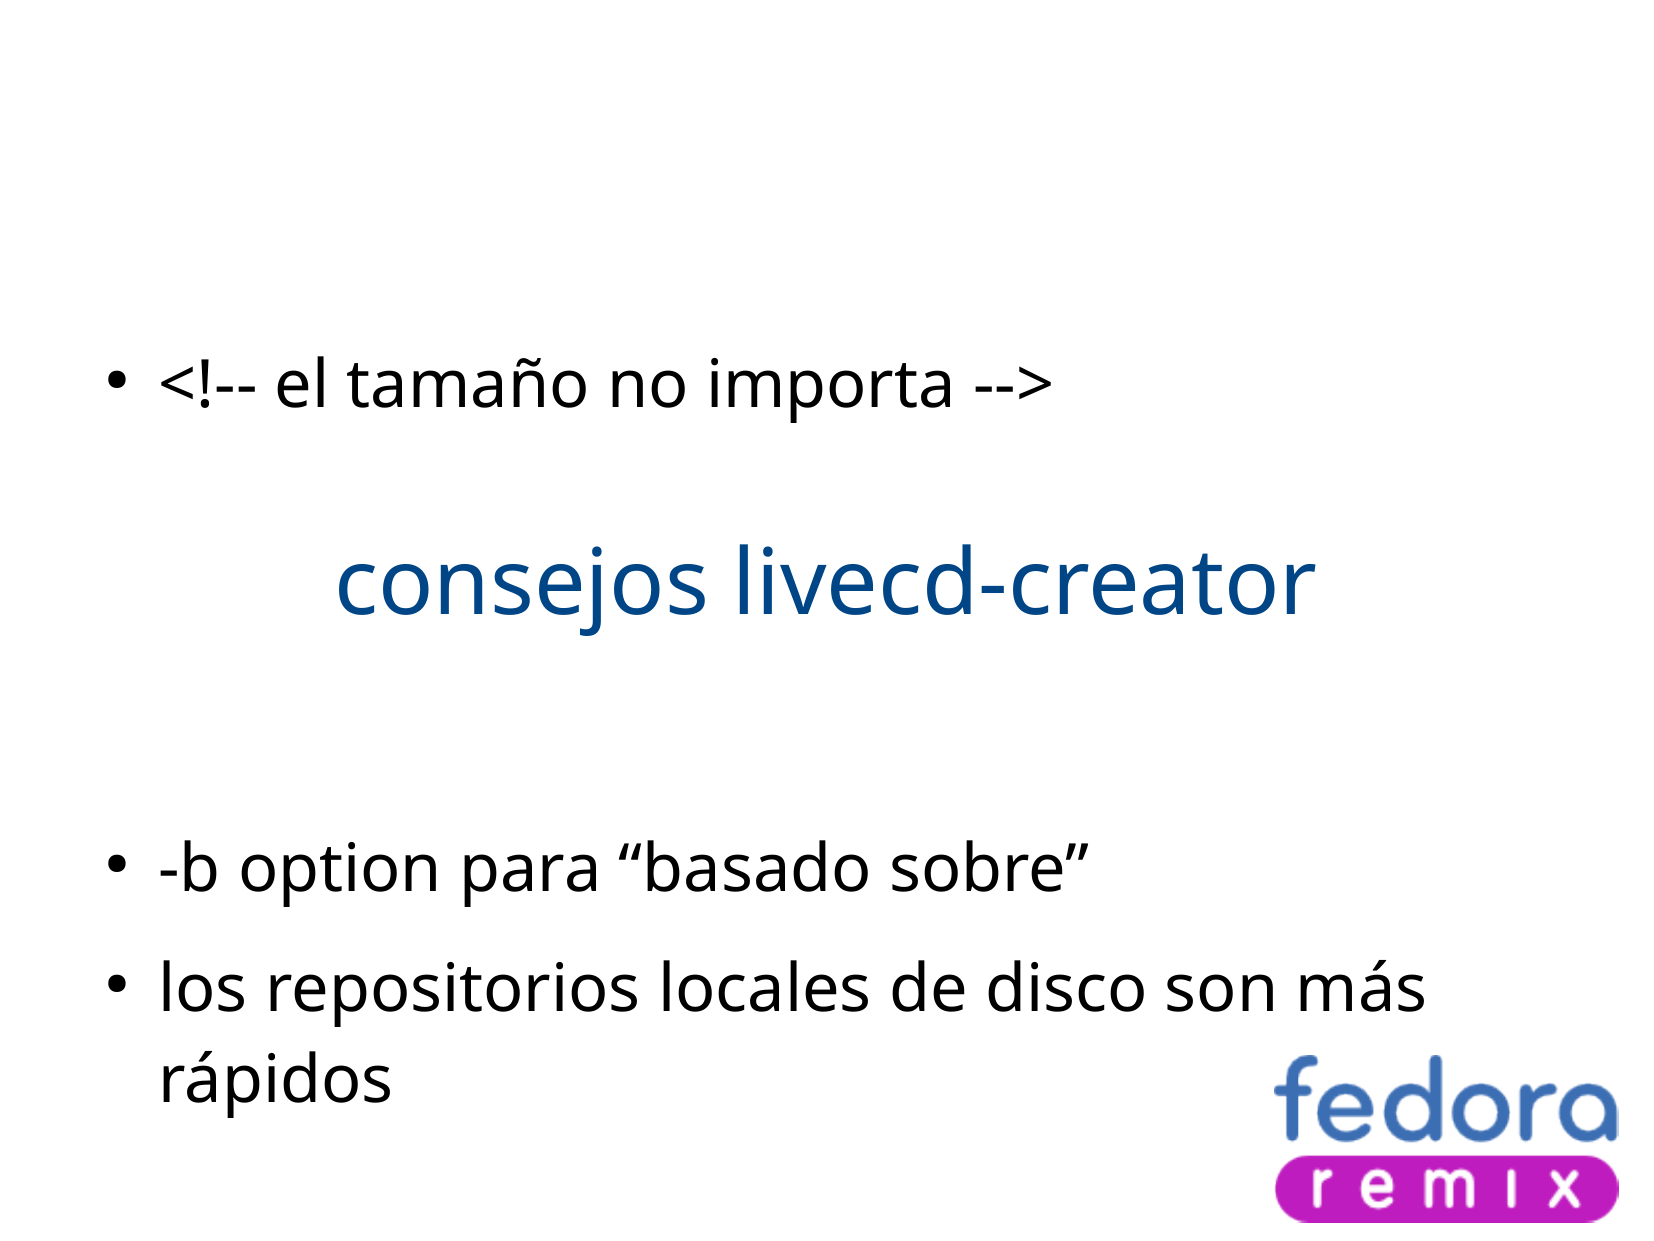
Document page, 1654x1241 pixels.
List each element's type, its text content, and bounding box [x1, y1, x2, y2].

title consejos livecd-creator [82, 49, 1571, 1109]
picture [1274, 1055, 1619, 1223]
list <!-- el tamaño no importa --> -b option para “basado sobre” los repositorios locales de disco son más rápidos [87, 336, 1576, 1141]
